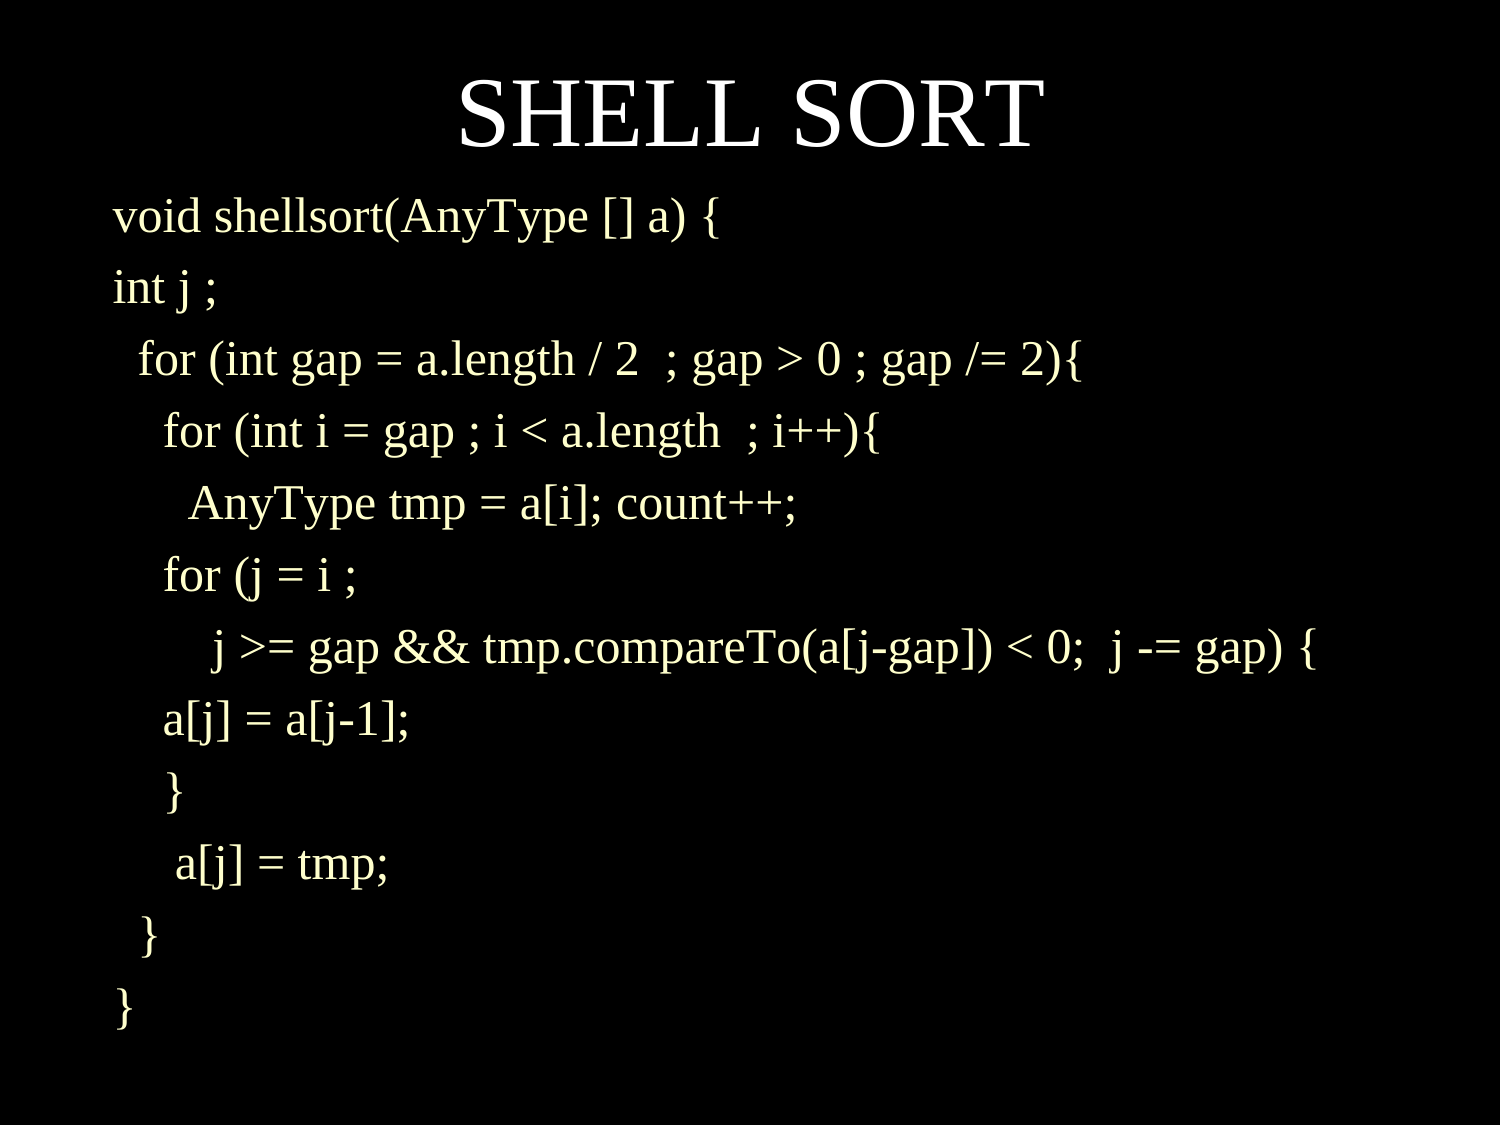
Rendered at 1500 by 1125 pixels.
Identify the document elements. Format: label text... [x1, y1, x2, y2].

list void shellsort(AnyType [] a) { int j ; for (int gap = a.length / 2 ; gap > 0 ; gap /= 2){ for (int i = gap ; i < a.length ; i++){ AnyType tmp = a[i]; count++; for (j = i ; j >= gap && tmp.compareTo(a[j-gap]) < 0; j -= gap) { a[j] = a[j-1]; } a[j] = tmp; } } [112, 187, 1482, 1047]
title SHELL SORT [22, 37, 1480, 188]
